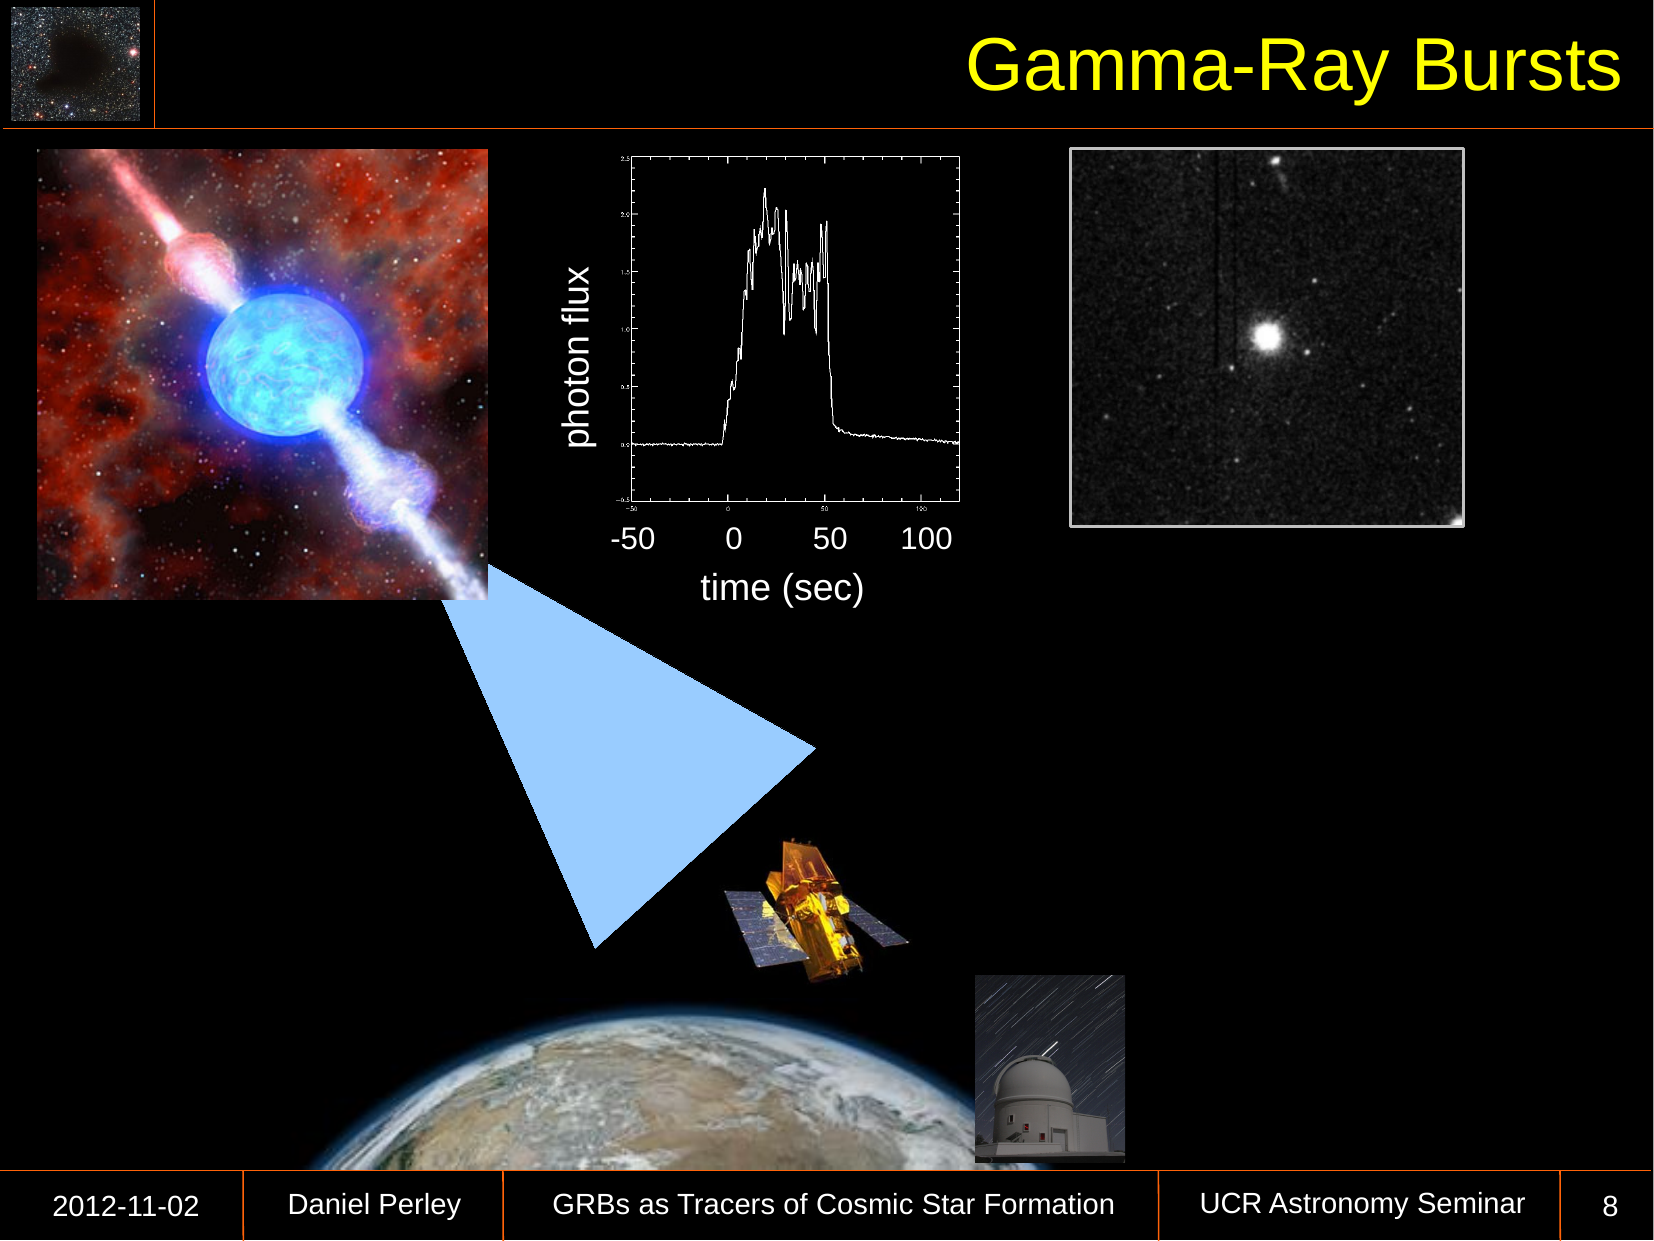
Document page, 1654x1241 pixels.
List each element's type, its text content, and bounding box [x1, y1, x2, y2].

text_box photon flux [547, 189, 605, 528]
picture [37, 149, 488, 601]
text_box [441, 562, 818, 950]
picture [258, 824, 1154, 1170]
text_box -50 0 50 100 [595, 512, 1021, 561]
picture [613, 152, 964, 514]
picture [1072, 150, 1462, 526]
text_box time (sec) [613, 560, 952, 616]
title Gamma-Ray Bursts [594, 21, 1624, 108]
picture [11, 7, 140, 121]
